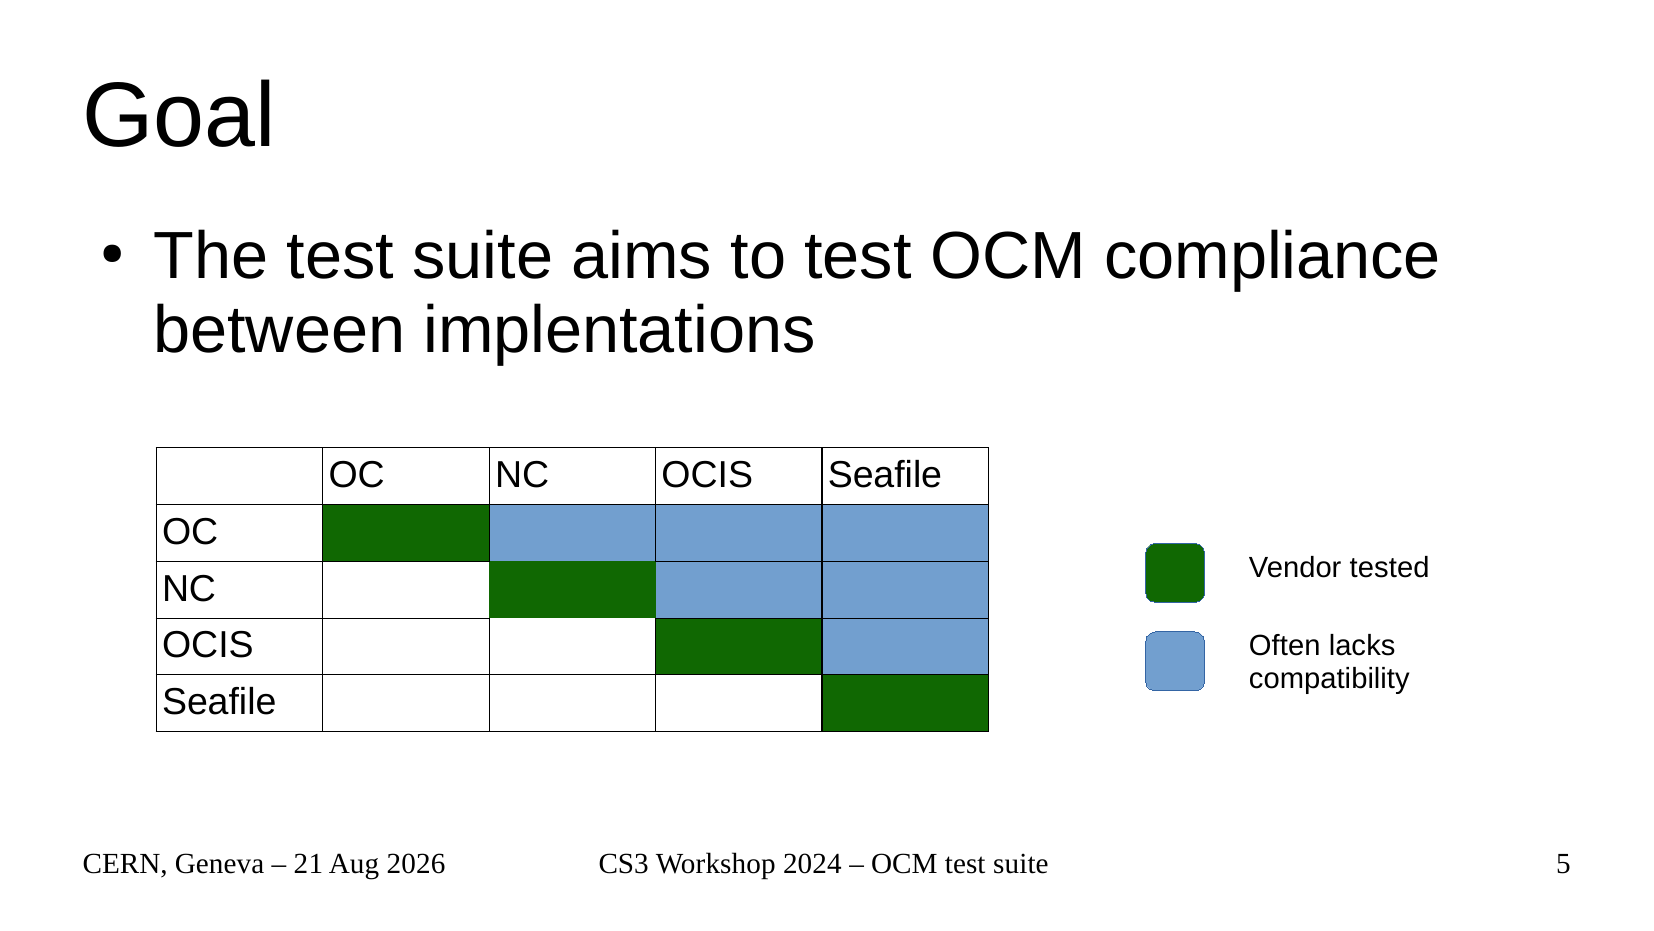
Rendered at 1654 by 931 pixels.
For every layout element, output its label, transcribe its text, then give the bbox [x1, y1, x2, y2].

table_cell OCIS [157, 619, 322, 674]
table_cell [823, 562, 988, 618]
table_header [157, 448, 322, 504]
table_cell Seafile [157, 675, 322, 731]
table_cell [656, 505, 821, 561]
table_cell [490, 505, 655, 561]
table_cell NC [157, 562, 322, 618]
table_cell [656, 675, 821, 731]
table_cell OC [157, 505, 322, 561]
table_cell [656, 562, 821, 618]
table_cell [490, 618, 655, 674]
table_cell [490, 675, 655, 731]
table_header OC [323, 448, 489, 504]
table_cell [823, 675, 988, 731]
table_cell [823, 619, 988, 674]
table_cell [656, 619, 821, 674]
text_box Often lacks compatibility [1234, 621, 1501, 721]
table_cell [323, 562, 489, 618]
list The test suite aims to test OCM compliance between implentations [82, 217, 1571, 758]
table_header OCIS [656, 448, 821, 504]
table_cell [323, 675, 489, 731]
table_cell [823, 505, 988, 561]
text_box [1145, 631, 1205, 691]
table_cell [323, 505, 489, 561]
table_cell [489, 561, 656, 618]
text_box [1145, 543, 1205, 603]
table_header NC [490, 448, 655, 504]
title Goal [82, 37, 1571, 193]
table_header Seafile [823, 448, 988, 504]
table_cell [323, 619, 489, 674]
text_box Vendor tested [1234, 543, 1530, 603]
